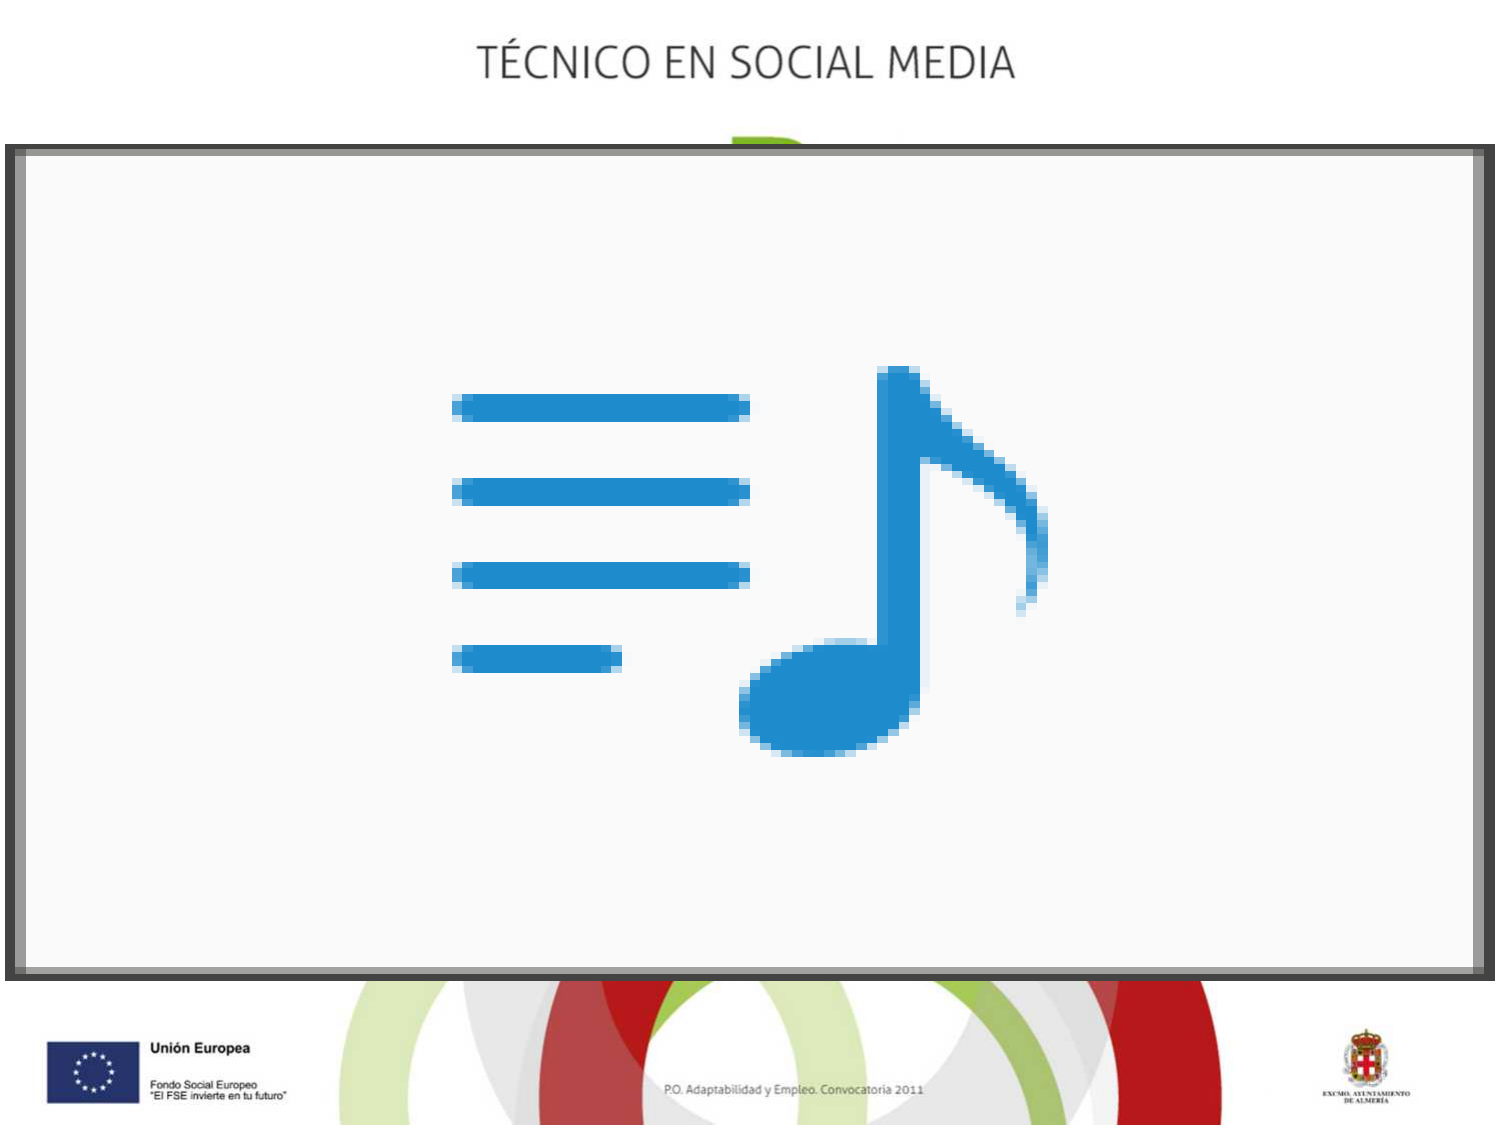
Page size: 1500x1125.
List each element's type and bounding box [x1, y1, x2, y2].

picture [0, 0, 1500, 1125]
text_box [4, 143, 1496, 982]
